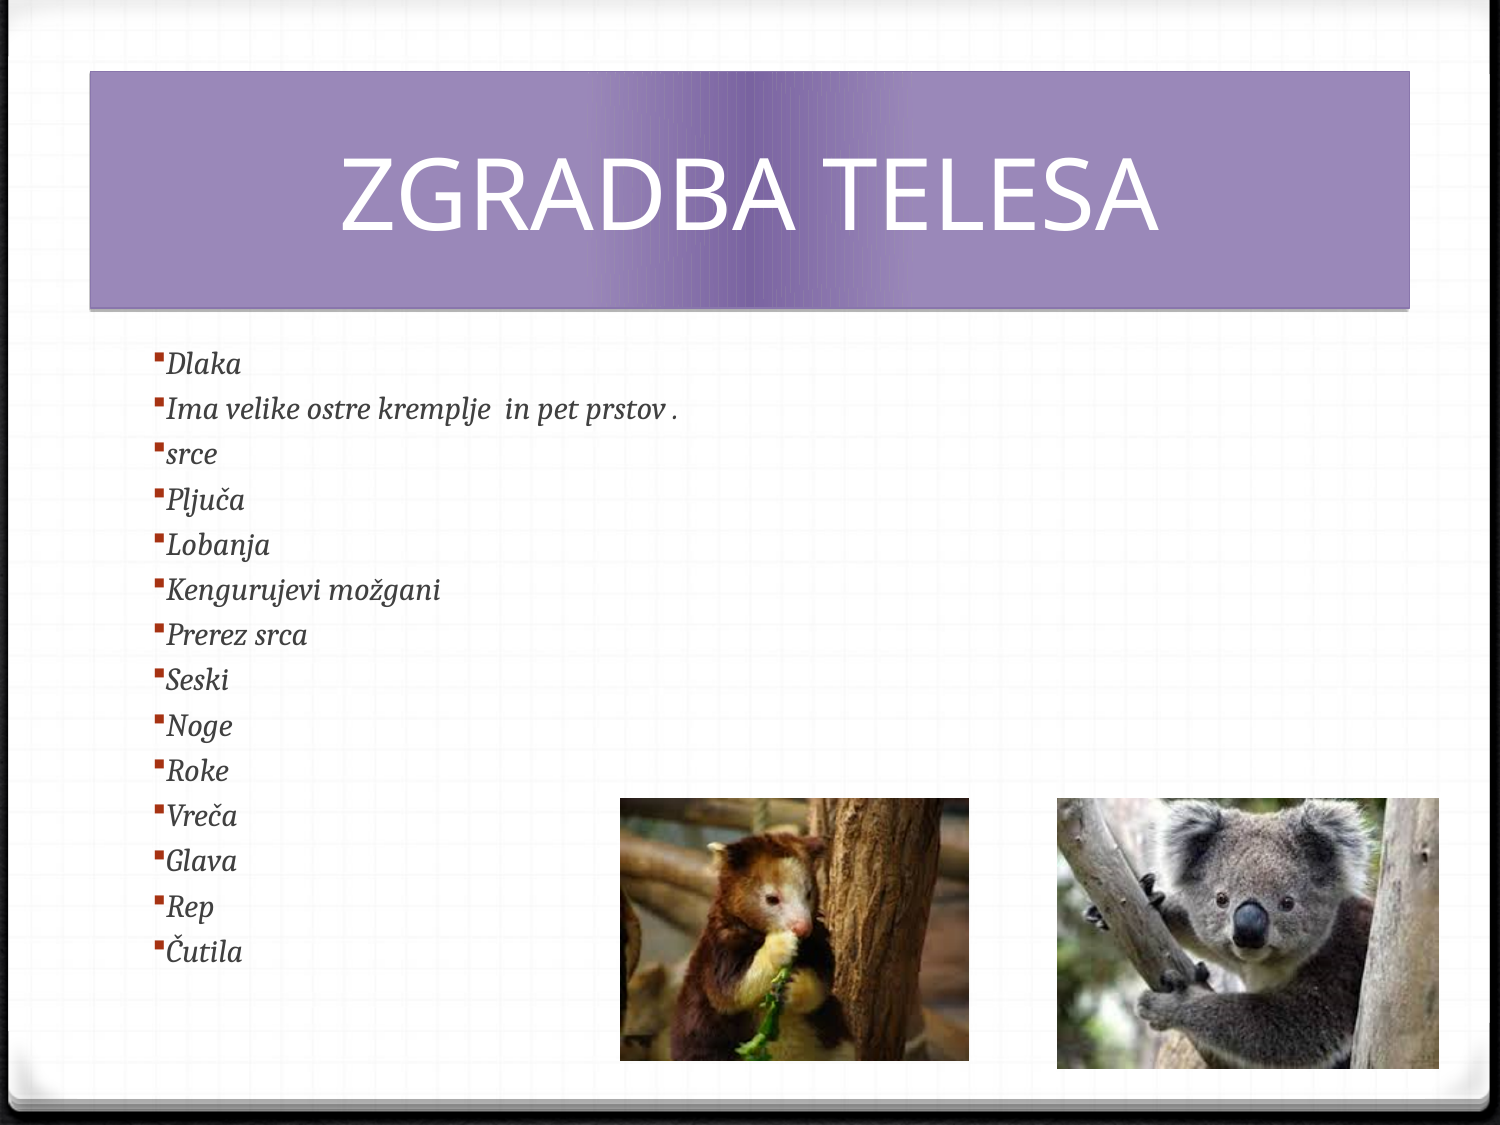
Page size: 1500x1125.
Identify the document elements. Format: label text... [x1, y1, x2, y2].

list Dlaka Ima velike ostre kremplje in pet prstov . srce Pljuča Lobanja Kengurujevi možgani Prerez srca Seski Noge Roke Vreča Glava Rep Čutila [137, 334, 1363, 983]
picture [0, 0, 1500, 1125]
title ZGRADBA TELESA [90, 71, 1410, 309]
